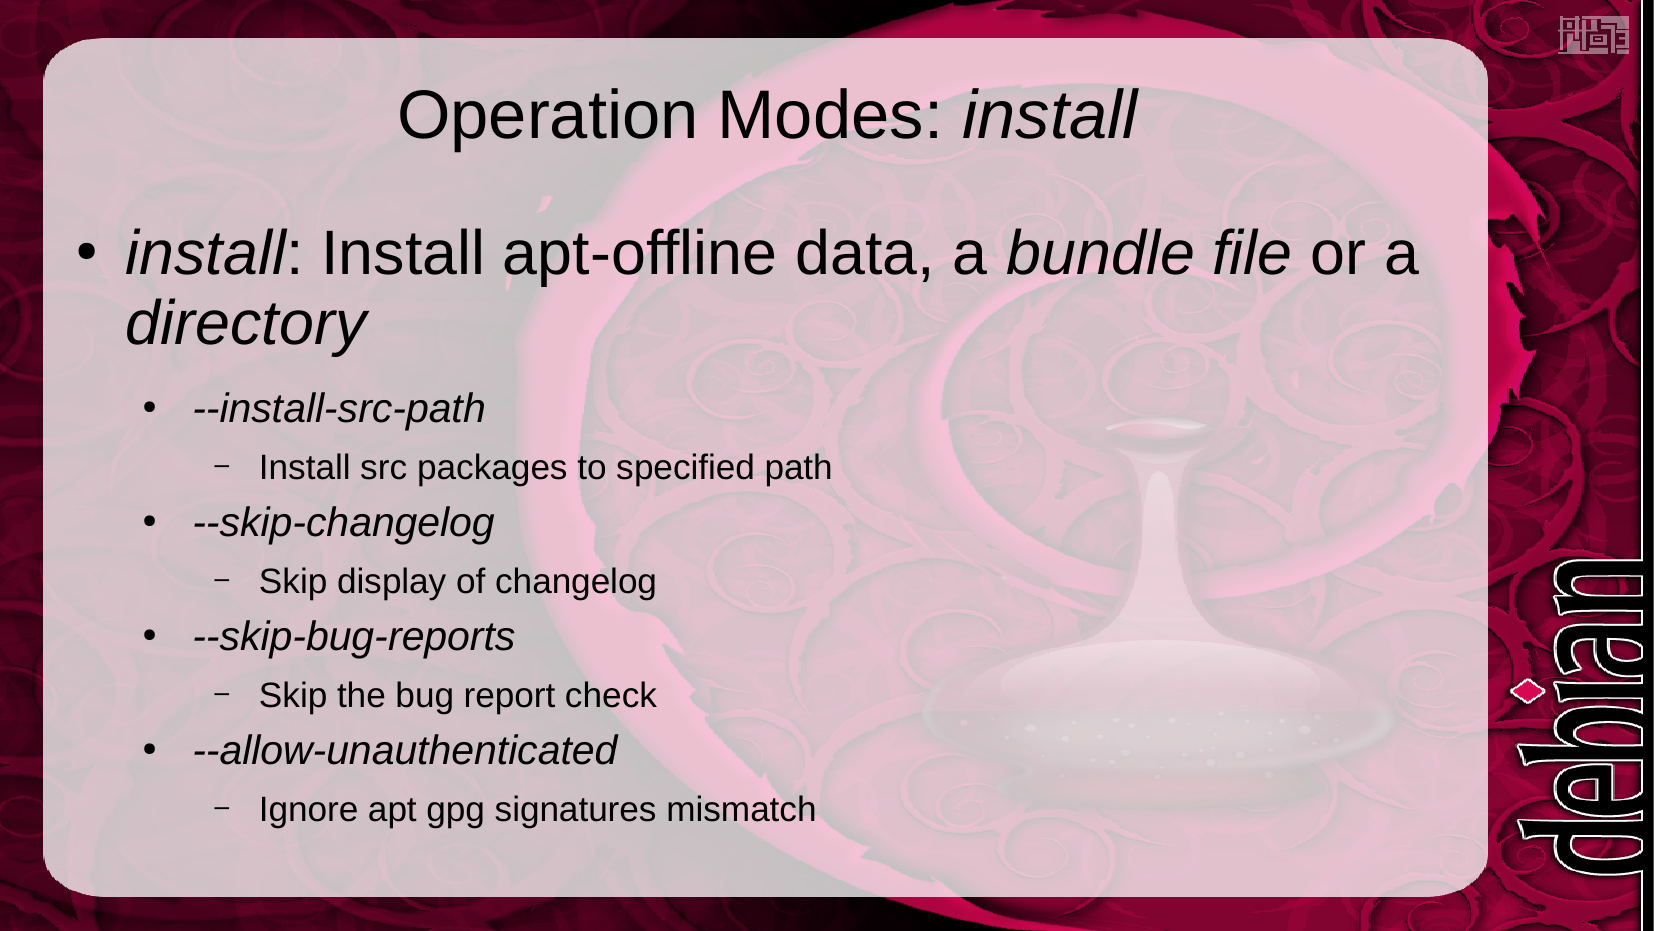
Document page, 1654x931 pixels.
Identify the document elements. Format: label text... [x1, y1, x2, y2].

picture [0, 0, 1654, 931]
list install: Install apt-offline data, a bundle file or a directory --install-src-path Install src packages to specified path --skip-changelog Skip display of changelog --skip-bug-reports Skip the bug report check --allow-unauthenticated Ignore apt gpg signatures mismatch [59, 217, 1477, 832]
title Operation Modes: install [59, 36, 1477, 193]
